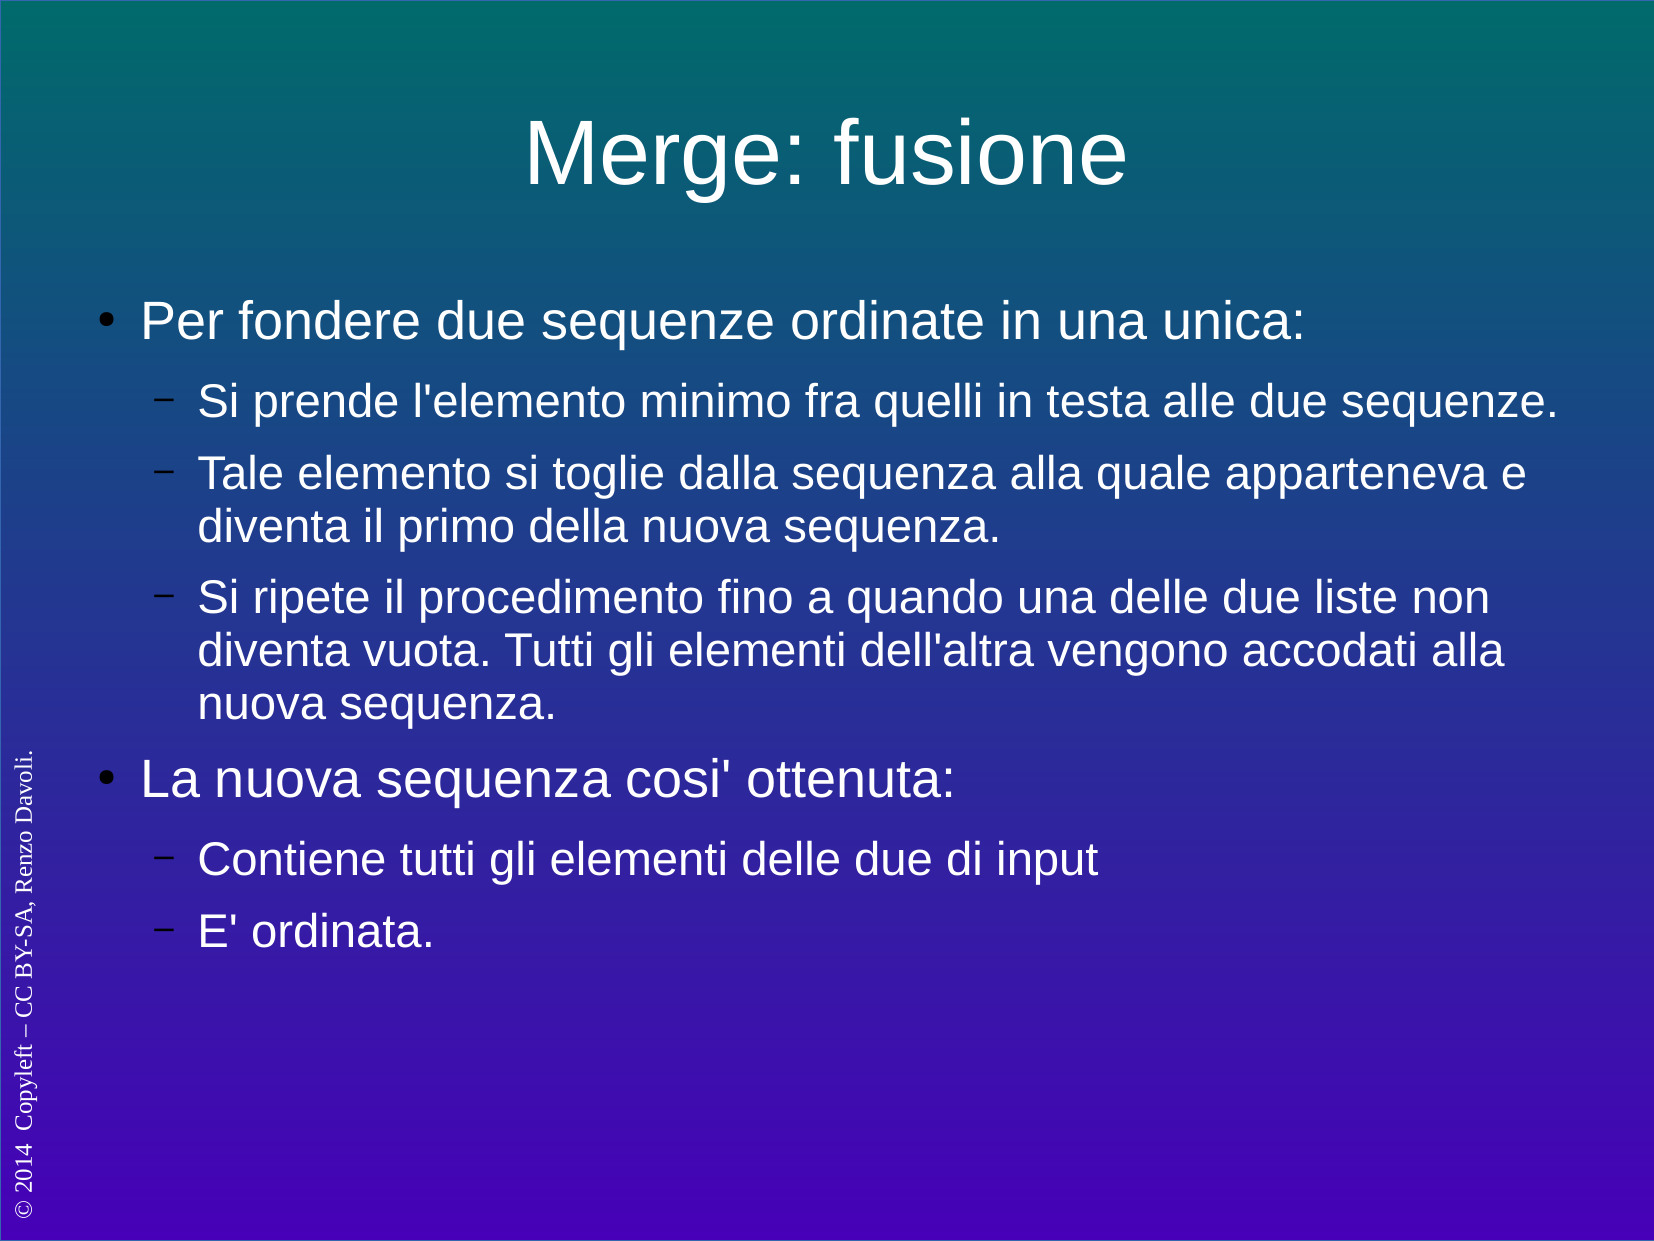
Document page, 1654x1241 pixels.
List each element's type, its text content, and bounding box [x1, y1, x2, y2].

title Merge: fusione [82, 49, 1571, 257]
list Per fondere due sequenze ordinate in una unica: Si prende l'elemento minimo fra quelli in testa alle due sequenze. Tale elemento si toglie dalla sequenza alla quale apparteneva e diventa il primo della nuova sequenza. Si ripete il procedimento fino a quando una delle due liste non diventa vuota. Tutti gli elementi dell'altra vengono accodati alla nuova sequenza. La nuova sequenza cosi' ottenuta: Contiene tutti gli elementi delle due di input E' ordinata. [82, 290, 1571, 1010]
